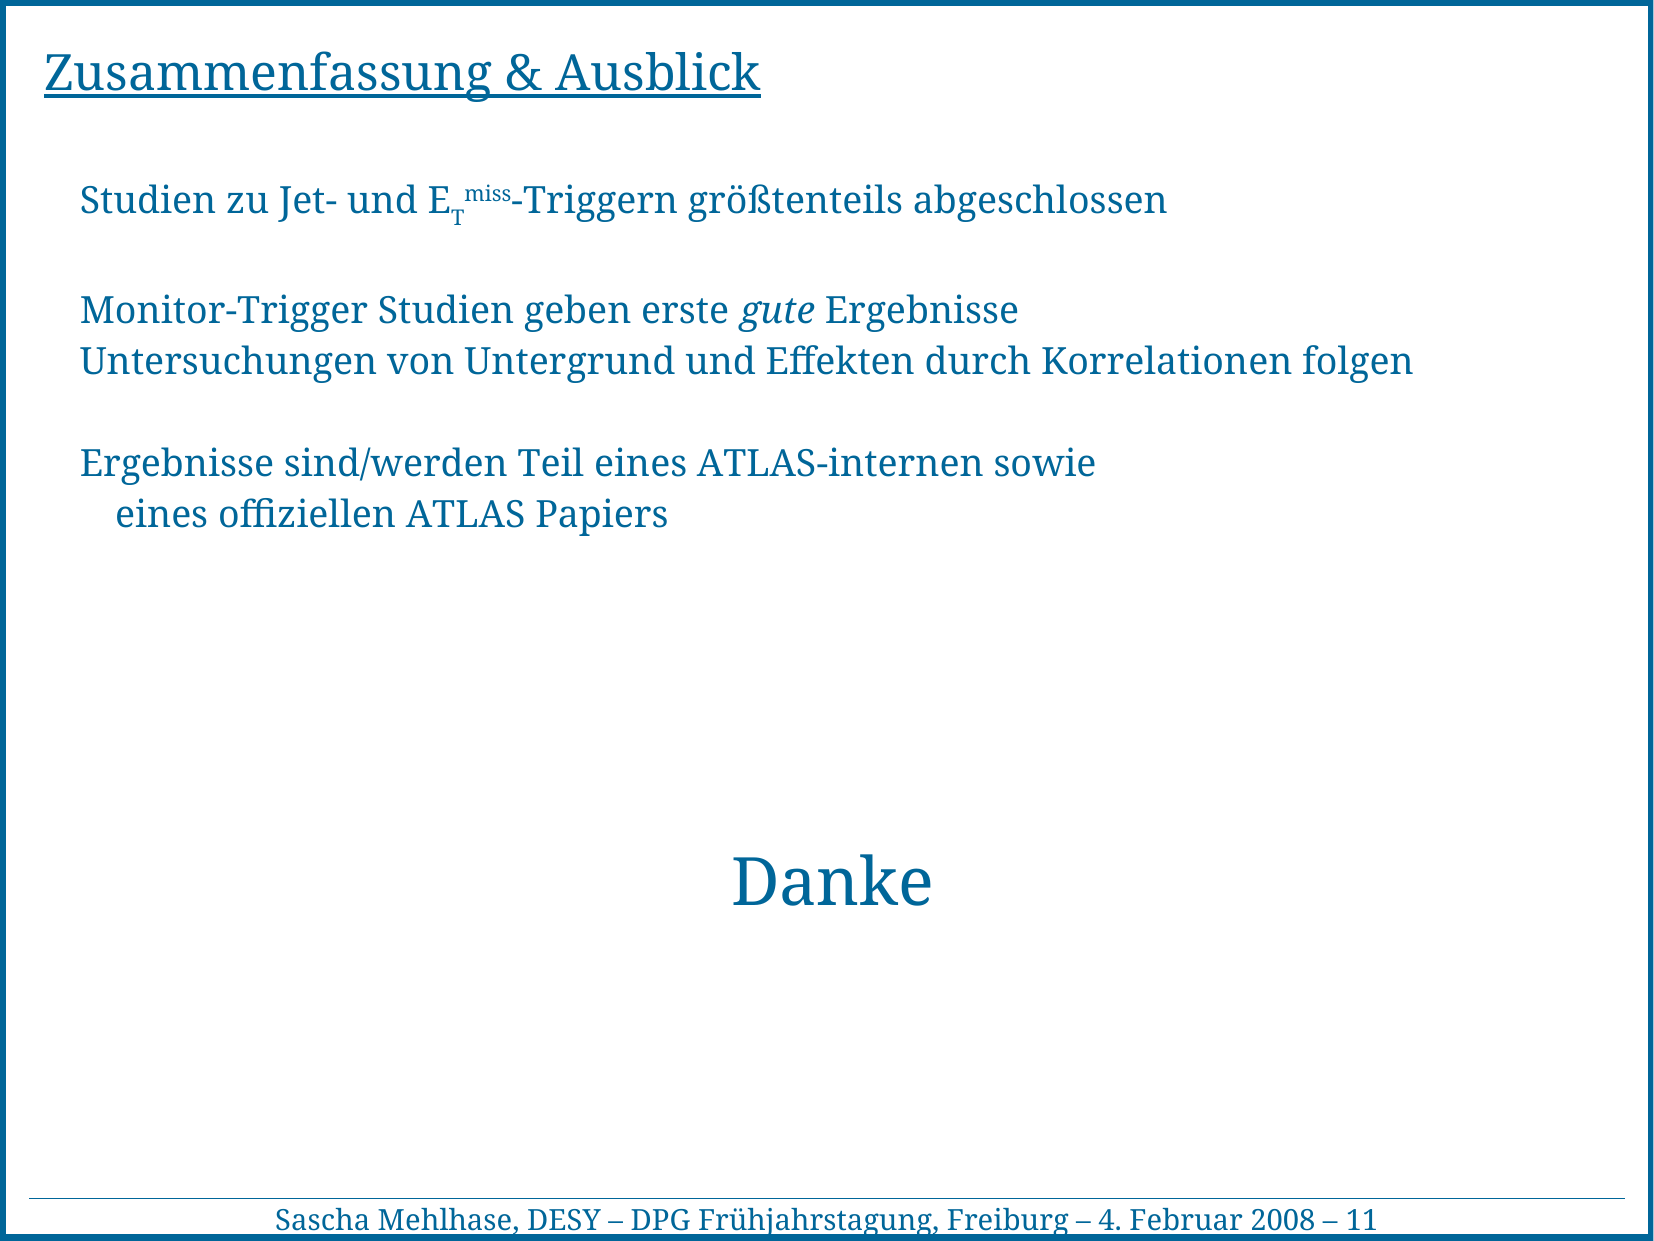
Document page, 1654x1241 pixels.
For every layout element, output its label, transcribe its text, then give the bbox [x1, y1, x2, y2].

text_box Zusammenfassung & Ausblick Studien zu Jet- und ETmiss-Triggern größtenteils abgeschlossen Monitor-Trigger Studien geben erste gute Ergebnisse Untersuchungen von Untergrund und Effekten durch Korrelationen folgen Ergebnisse sind/werden Teil eines ATLAS-internen sowie eines offiziellen ATLAS Papiers [29, 29, 1625, 1093]
text_box Danke [716, 826, 938, 918]
text_box Sascha Mehlhase, DESY – DPG Frühjahrstagung, Freiburg – 4. Februar 2008 – <number> [0, 1204, 1654, 1235]
